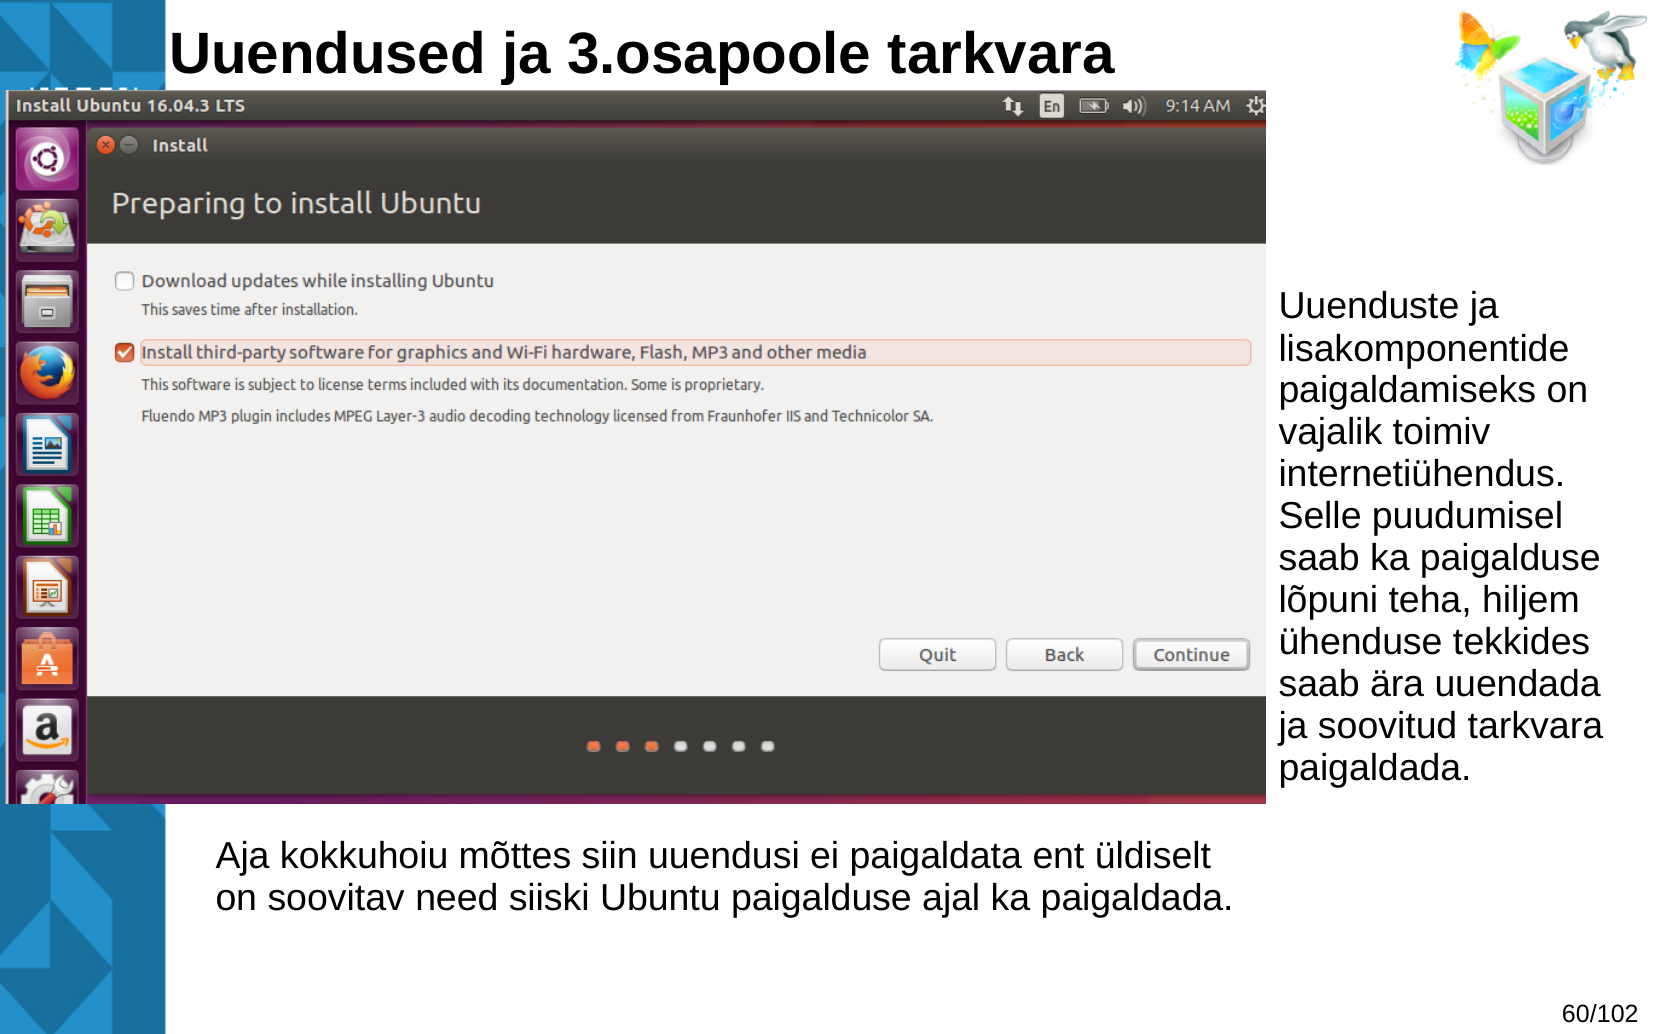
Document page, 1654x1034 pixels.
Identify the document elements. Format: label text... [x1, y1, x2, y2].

picture [5, 90, 1266, 804]
text_box Aja kokkuhoiu mõttes siin uuendusi ei paigaldata ent üldiselt on soovitav need siiski Ubuntu paigalduse ajal ka paigaldada. [200, 826, 1276, 934]
text_box Uuenduste ja lisakomponentide paigaldamiseks on vajalik toimiv internetiühendus. Selle puudumisel saab ka paigalduse lõpuni teha, hiljem ühenduse tekkides saab ära uuendada ja soovitud tarkvara paigaldada. [1266, 277, 1642, 797]
title Uuendused ja 3.osapoole tarkvara [169, 11, 1571, 95]
picture [1452, 7, 1653, 166]
